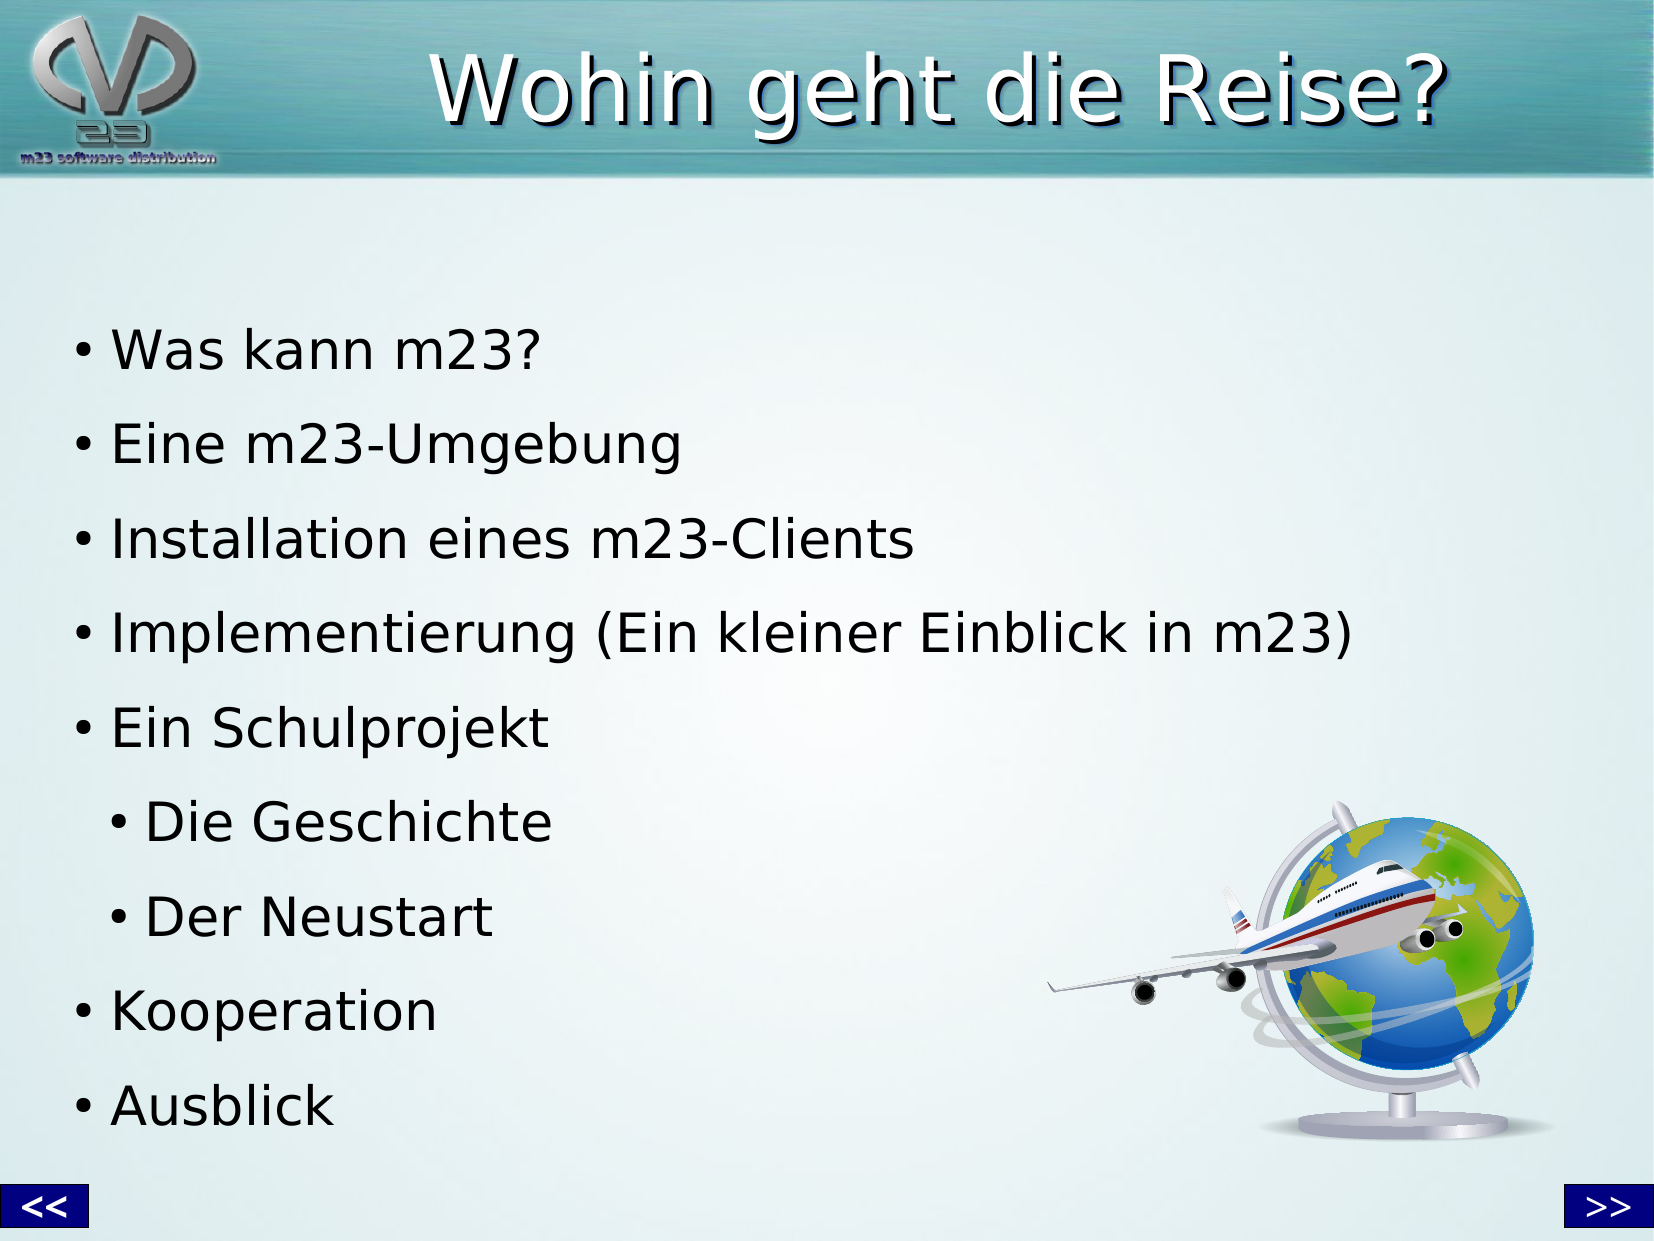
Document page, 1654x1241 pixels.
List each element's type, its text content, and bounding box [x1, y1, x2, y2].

title Wohin geht die Reise? [224, 2, 1654, 178]
picture [0, 0, 1654, 1241]
text_box Was kann m23? Eine m23-Umgebung Installation eines m23-Clients Implementierung (Ein kleiner Einblick in m23) Ein Schulprojekt Die Geschichte Der Neustart Kooperation Ausblick [73, 287, 1595, 1107]
